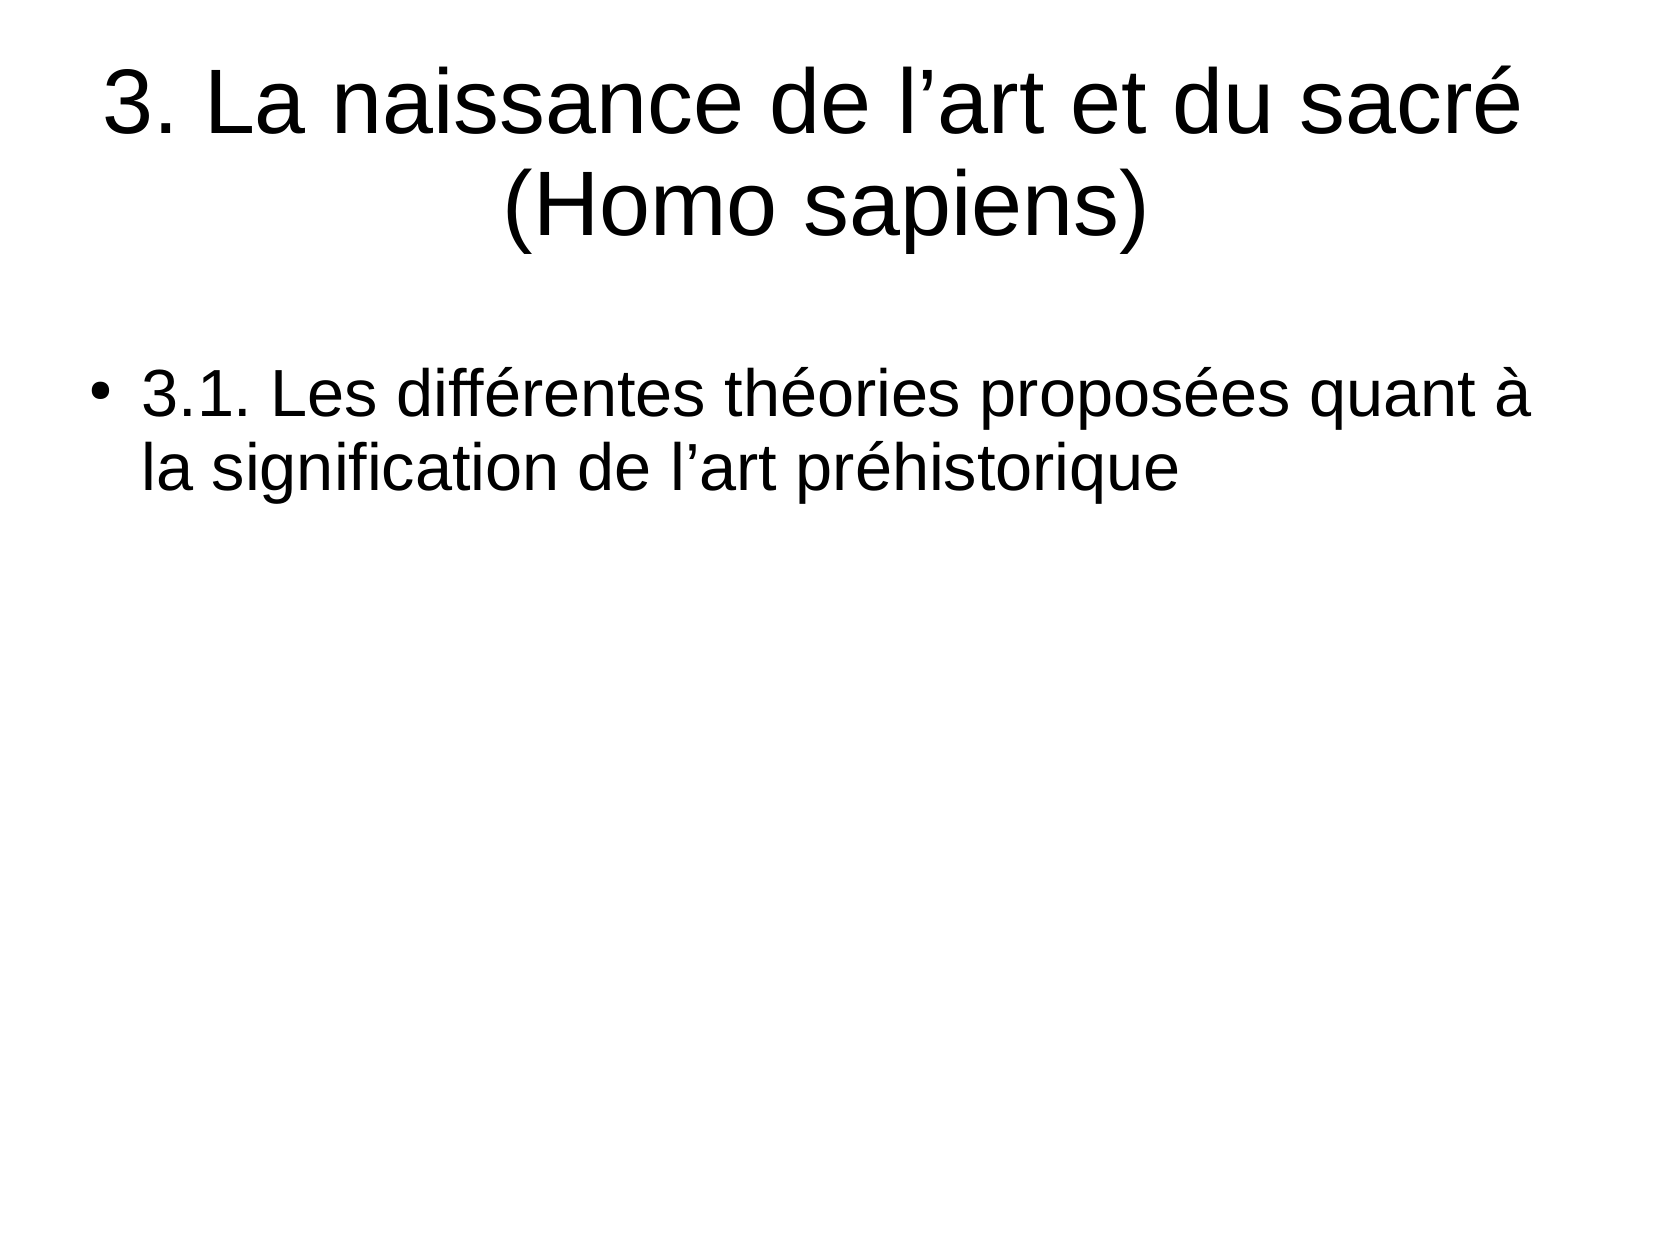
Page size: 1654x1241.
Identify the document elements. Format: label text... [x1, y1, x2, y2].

title 3. La naissance de l’art et du sacré (Homo sapiens) [82, 49, 1571, 257]
list 3.1. Les différentes théories proposées quant à la signification de l’art préhistorique [70, 355, 1560, 1075]
